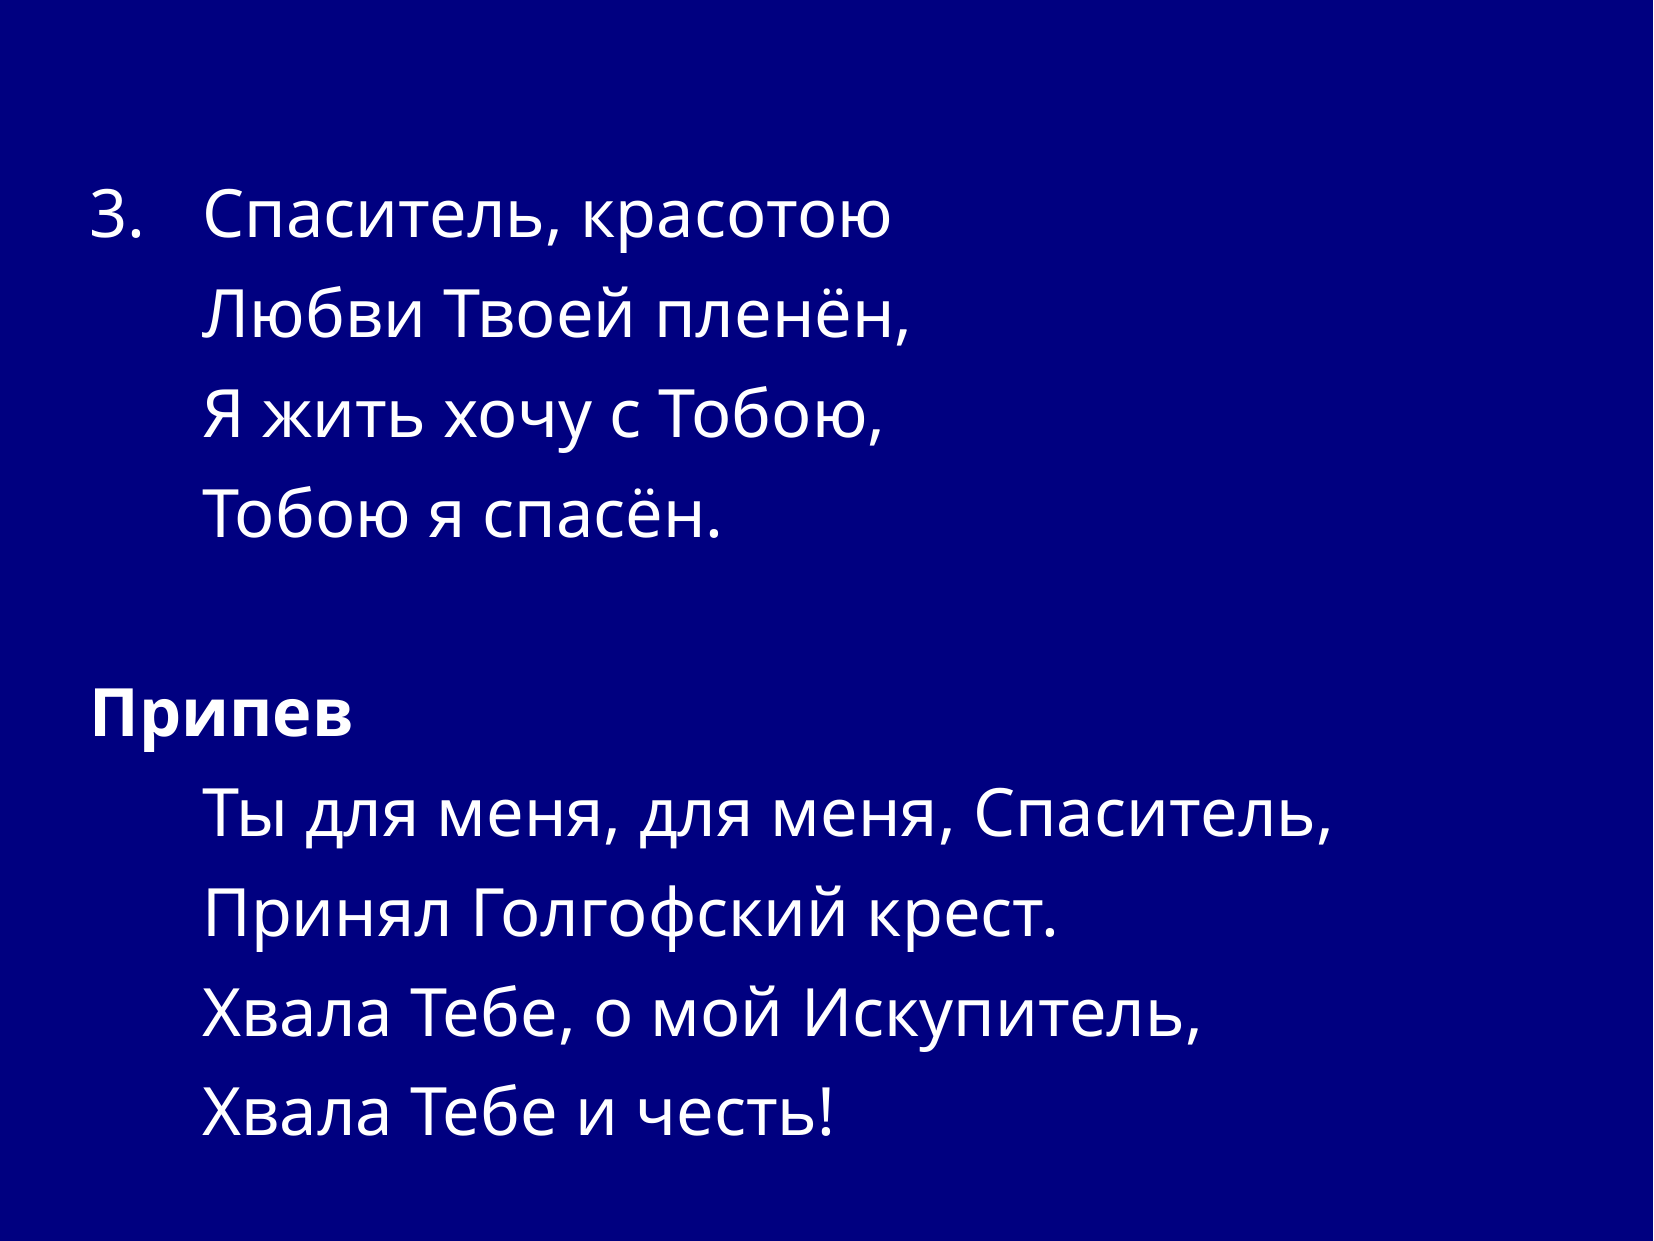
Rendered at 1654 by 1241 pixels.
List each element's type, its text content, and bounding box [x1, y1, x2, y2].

text_box 3. Спаситель, красотою Любви Твоей пленён, Я жить хочу с Тобою, Тобою я спасён. Припев Ты для меня, для меня, Спаситель, Принял Голгофский крест. Хвала Тебе, о мой Искупитель, Хвала Тебе и честь! [75, 150, 1576, 1163]
